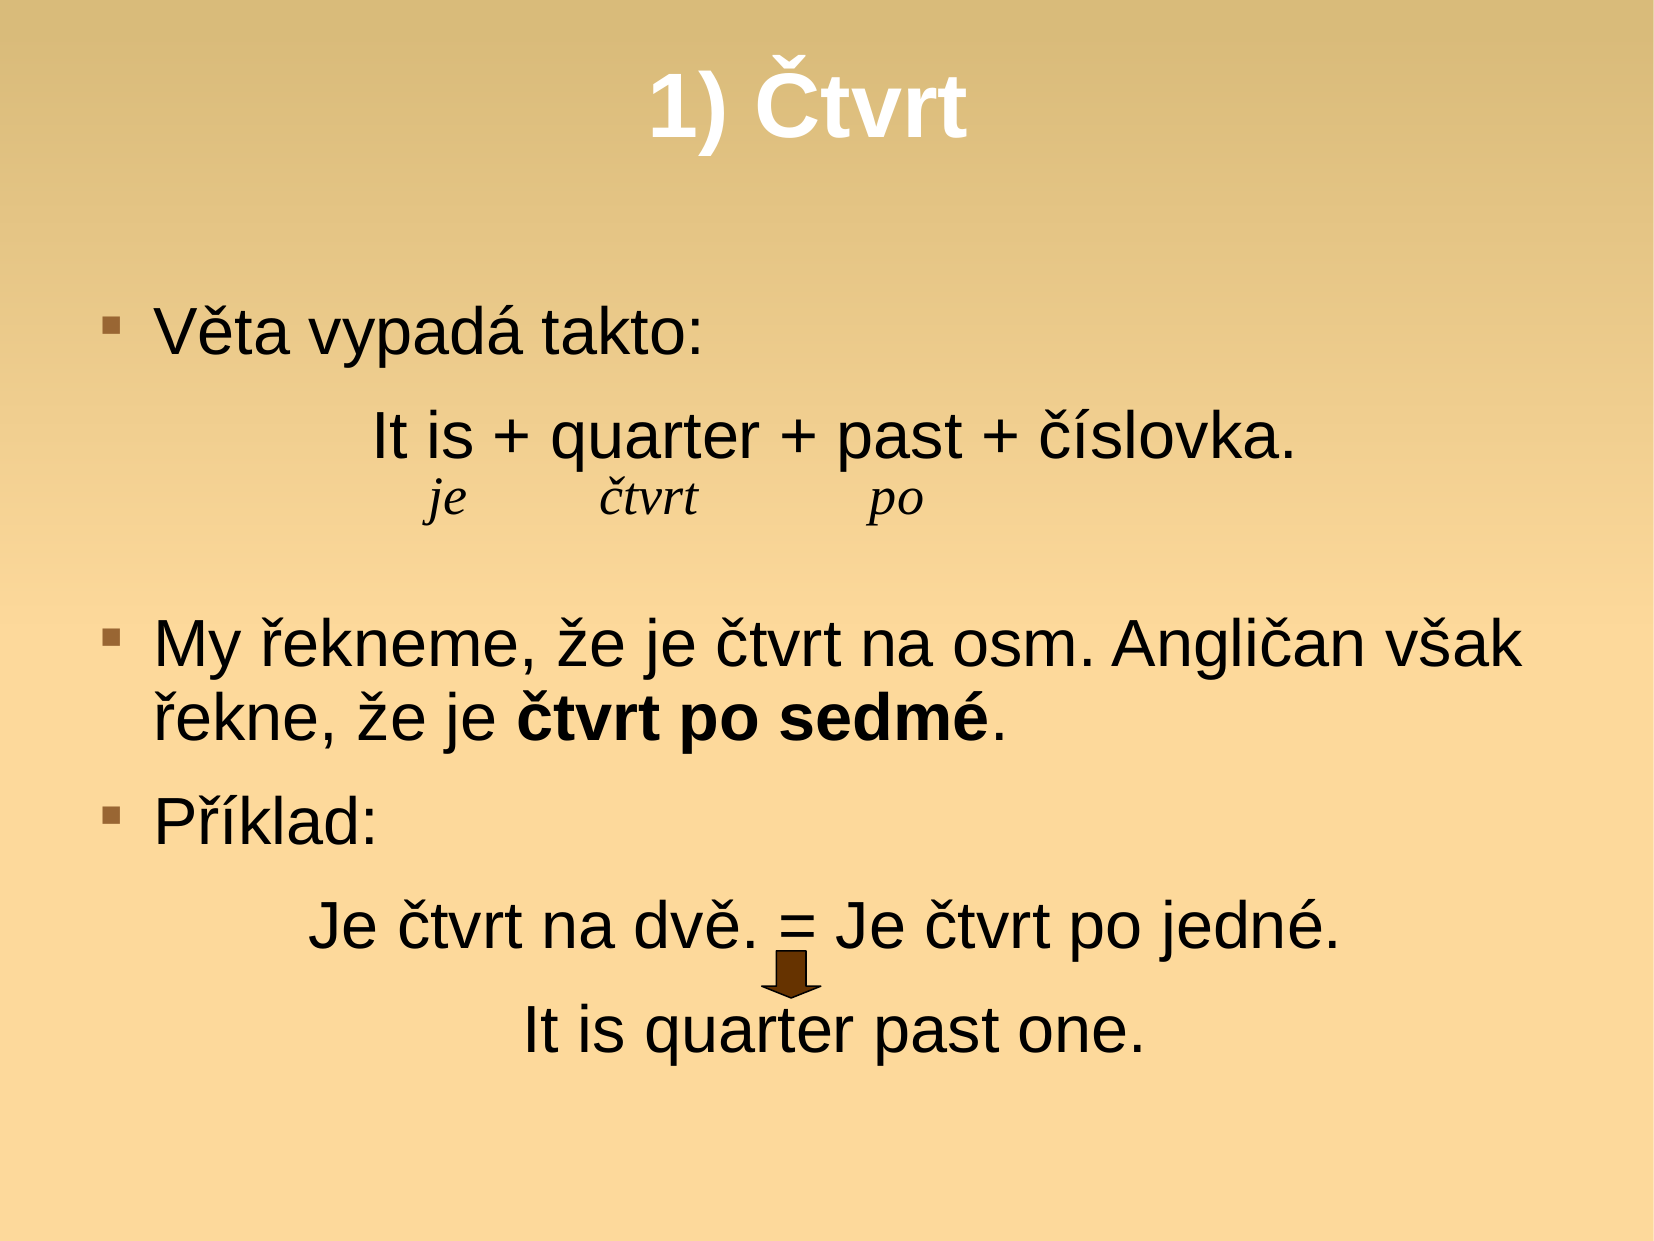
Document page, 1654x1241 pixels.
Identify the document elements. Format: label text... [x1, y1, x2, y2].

text_box po [854, 454, 940, 530]
text_box [761, 950, 821, 998]
list Věta vypadá takto: It is + quarter + past + číslovka. My řekneme, že je čtvrt na osm. Angličan však řekne, že je čtvrt po sedmé. Příklad: Je čtvrt na dvě. = Je čtvrt po jedné. It is quarter past one. [82, 290, 1571, 1109]
text_box je [413, 454, 483, 534]
text_box čtvrt [584, 454, 714, 530]
title 1) Čtvrt [76, 0, 1565, 208]
picture [0, 0, 1654, 1241]
